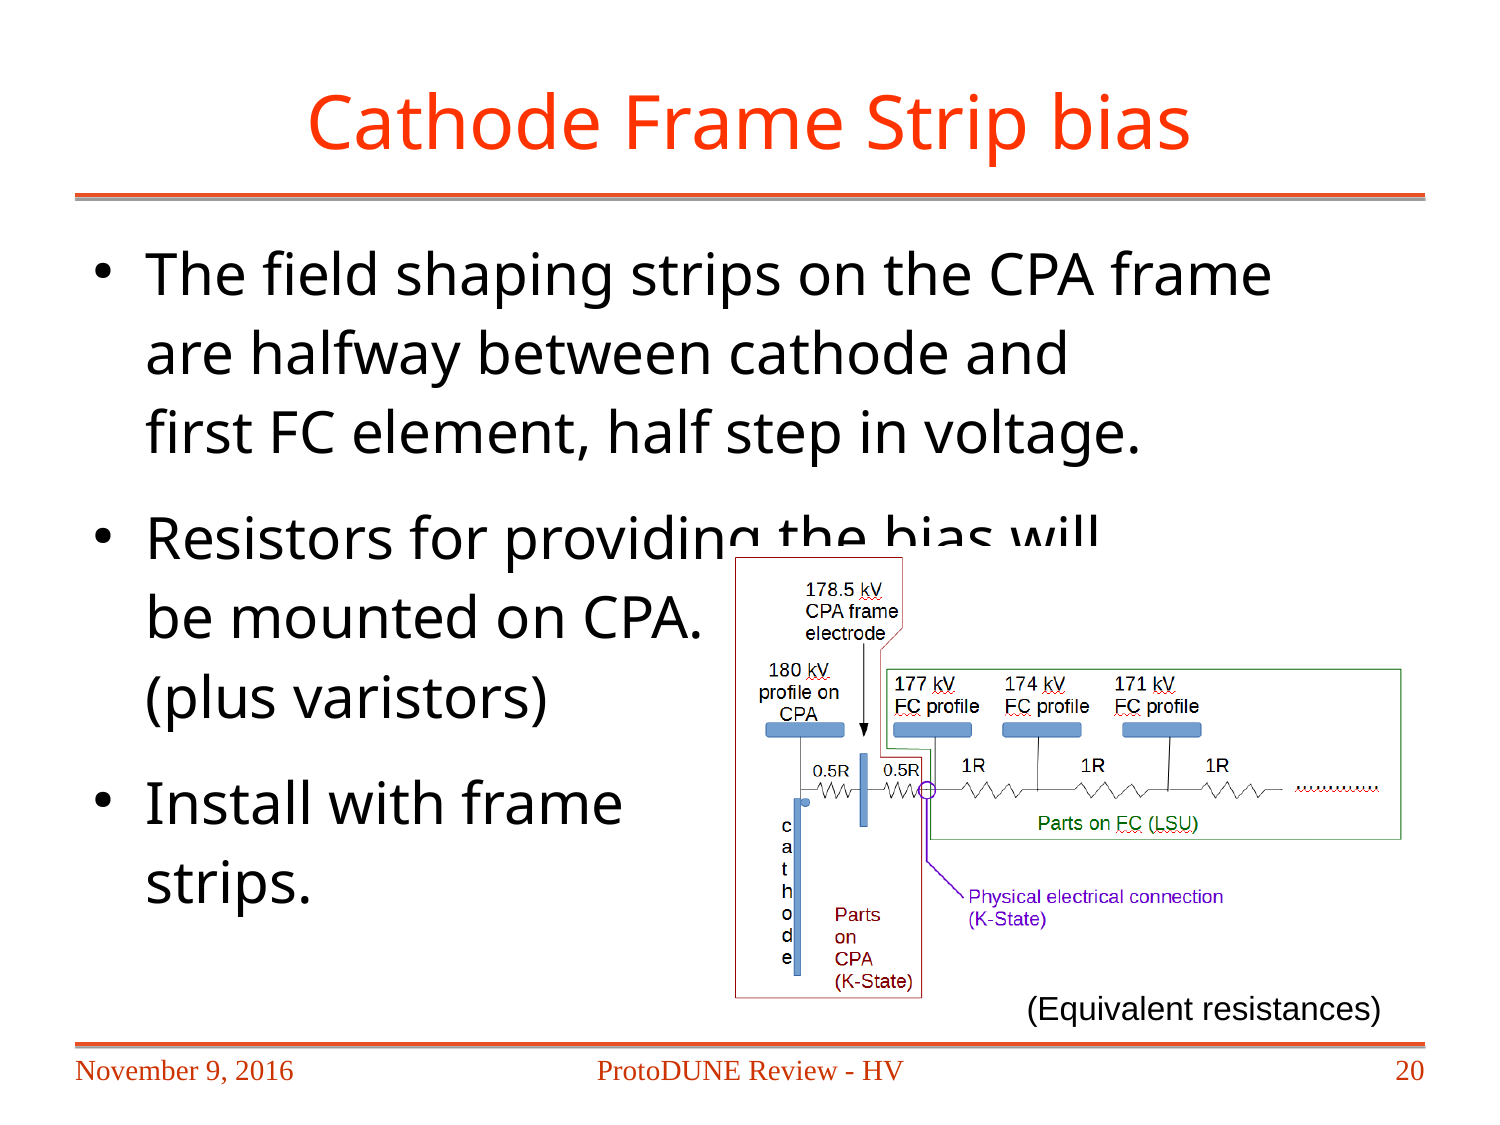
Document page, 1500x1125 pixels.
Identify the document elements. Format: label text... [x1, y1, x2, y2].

picture [724, 546, 1413, 1011]
title Cathode Frame Strip bias [75, 44, 1425, 196]
text_box (Equivalent resistances) [1011, 983, 1398, 1036]
list The field shaping strips on the CPA frame are halfway between cathode and first FC element, half step in voltage. Resistors for providing the bias will be mounted on CPA. (plus varistors) Install with frame strips. [75, 232, 1425, 1002]
